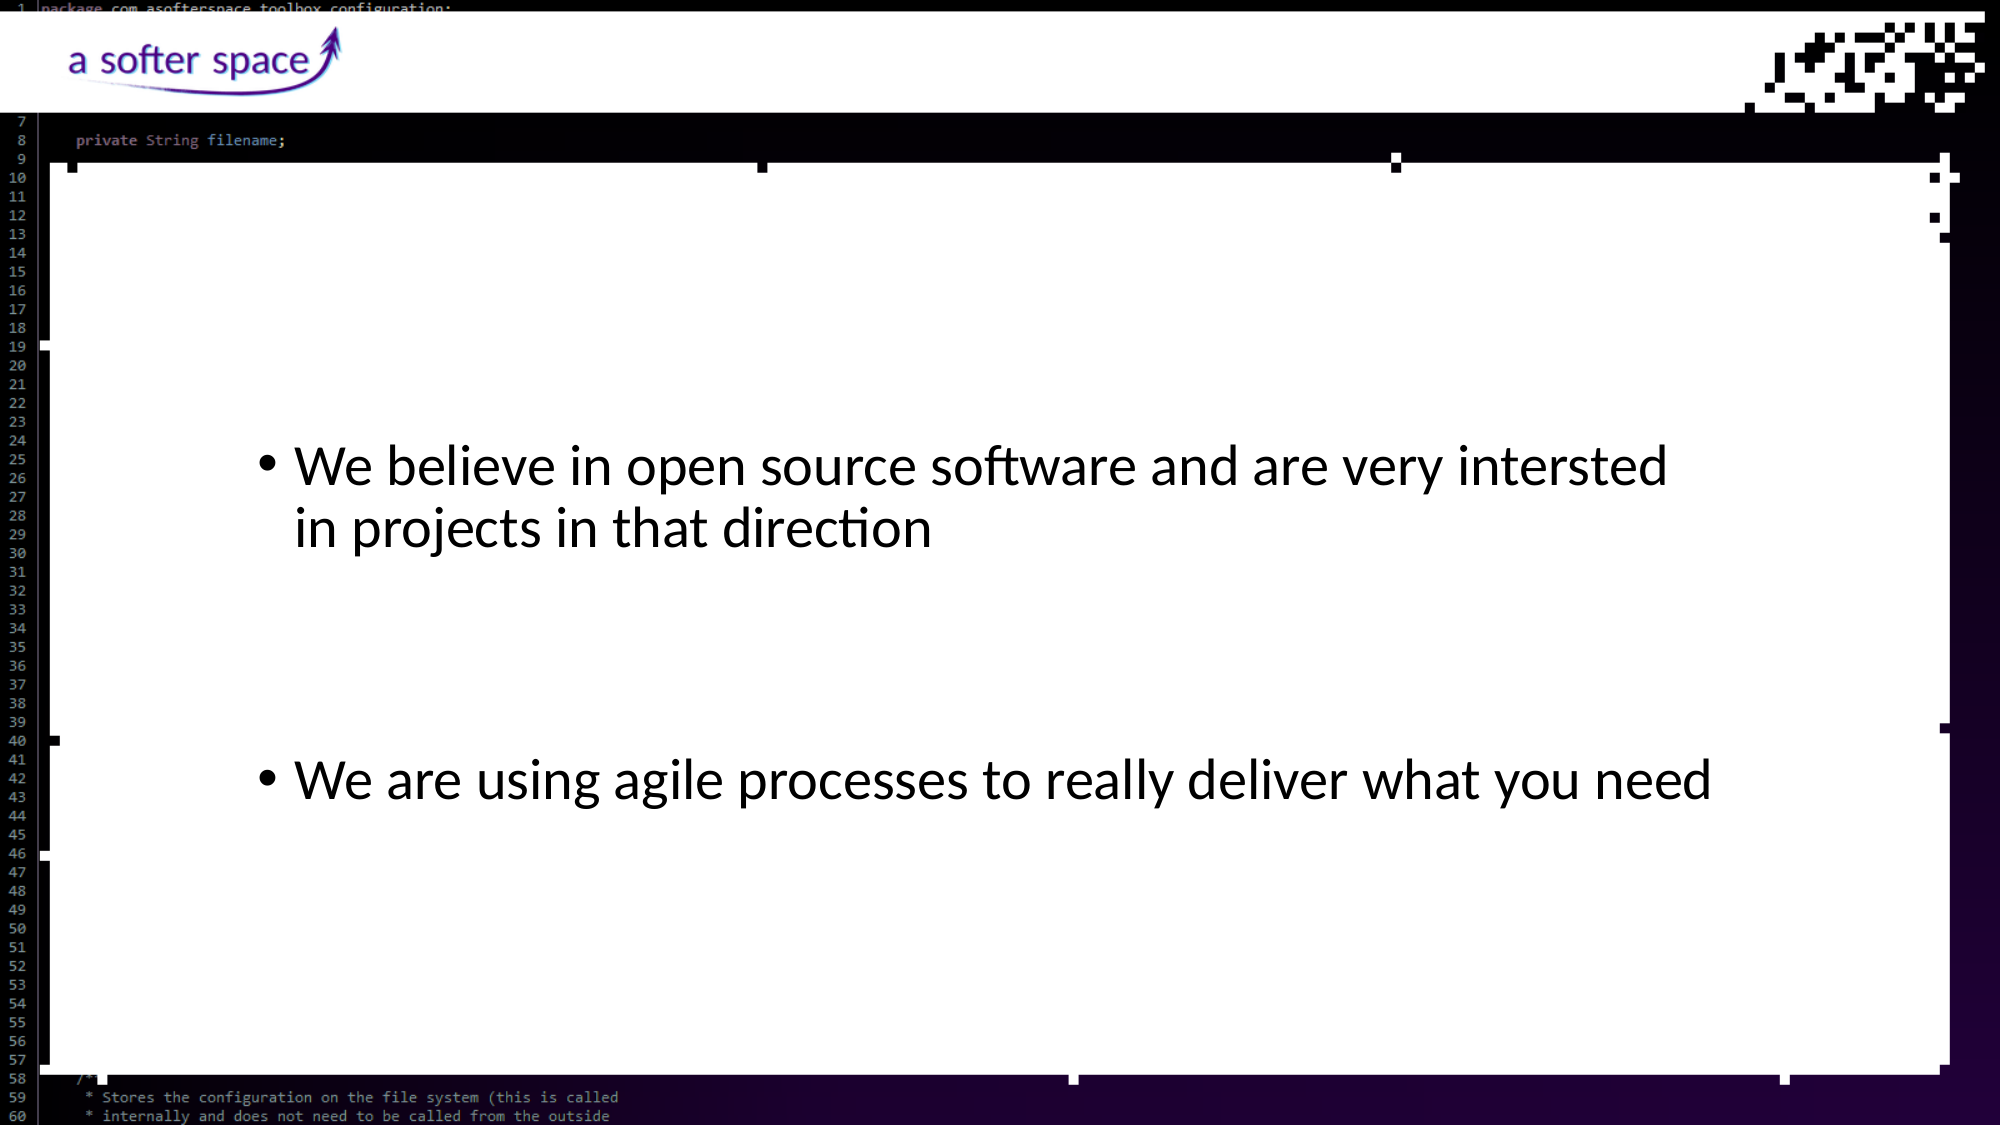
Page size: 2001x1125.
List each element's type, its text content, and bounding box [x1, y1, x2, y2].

picture [0, 0, 2000, 1125]
list We believe in open source software and are very intersted in projects in that direction We are using agile processes to really deliver what you need [242, 252, 1736, 1093]
